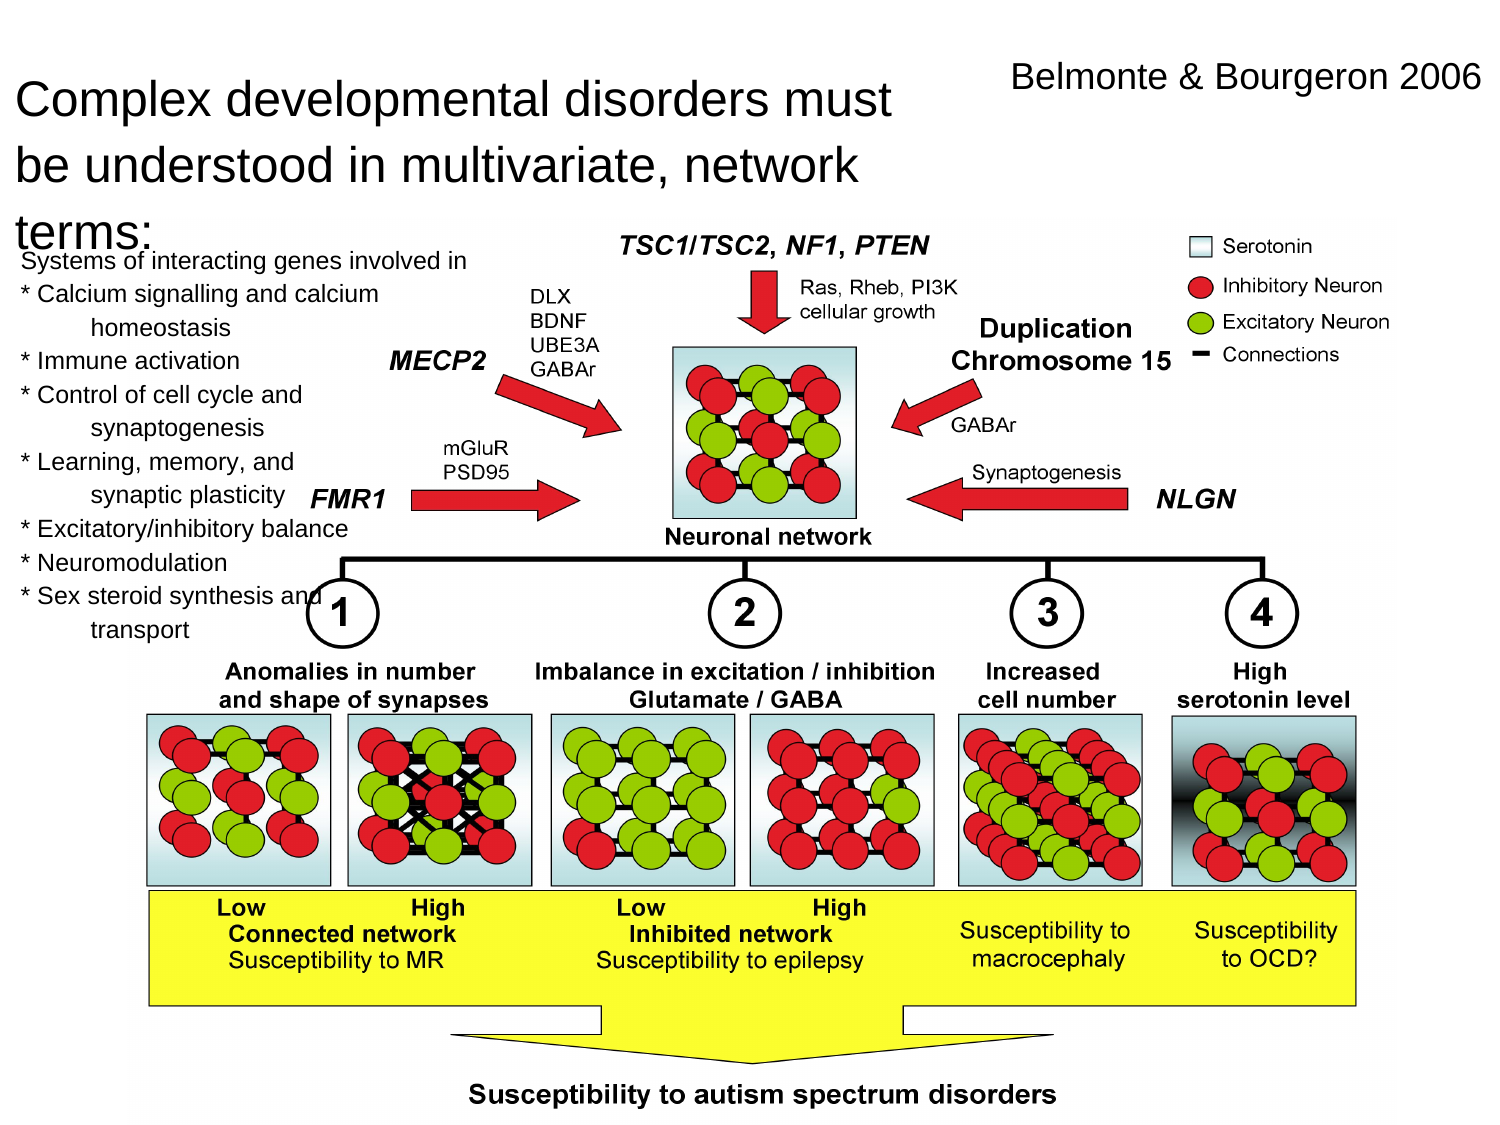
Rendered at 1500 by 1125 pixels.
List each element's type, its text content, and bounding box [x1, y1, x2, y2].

text_box Systems of interacting genes involved in * Calcium signalling and calcium homeostasis * Immune activation * Control of cell cycle and synaptogenesis * Learning, memory, and synaptic plasticity * Excitatory/inhibitory balance * Neuromodulation * Sex steroid synthesis and transport [20, 264, 778, 620]
title Belmonte & Bourgeron 2006 [995, 0, 1500, 146]
picture [127, 217, 1397, 1125]
title Complex developmental disorders must be understood in multivariate, network terms: [0, 0, 930, 320]
